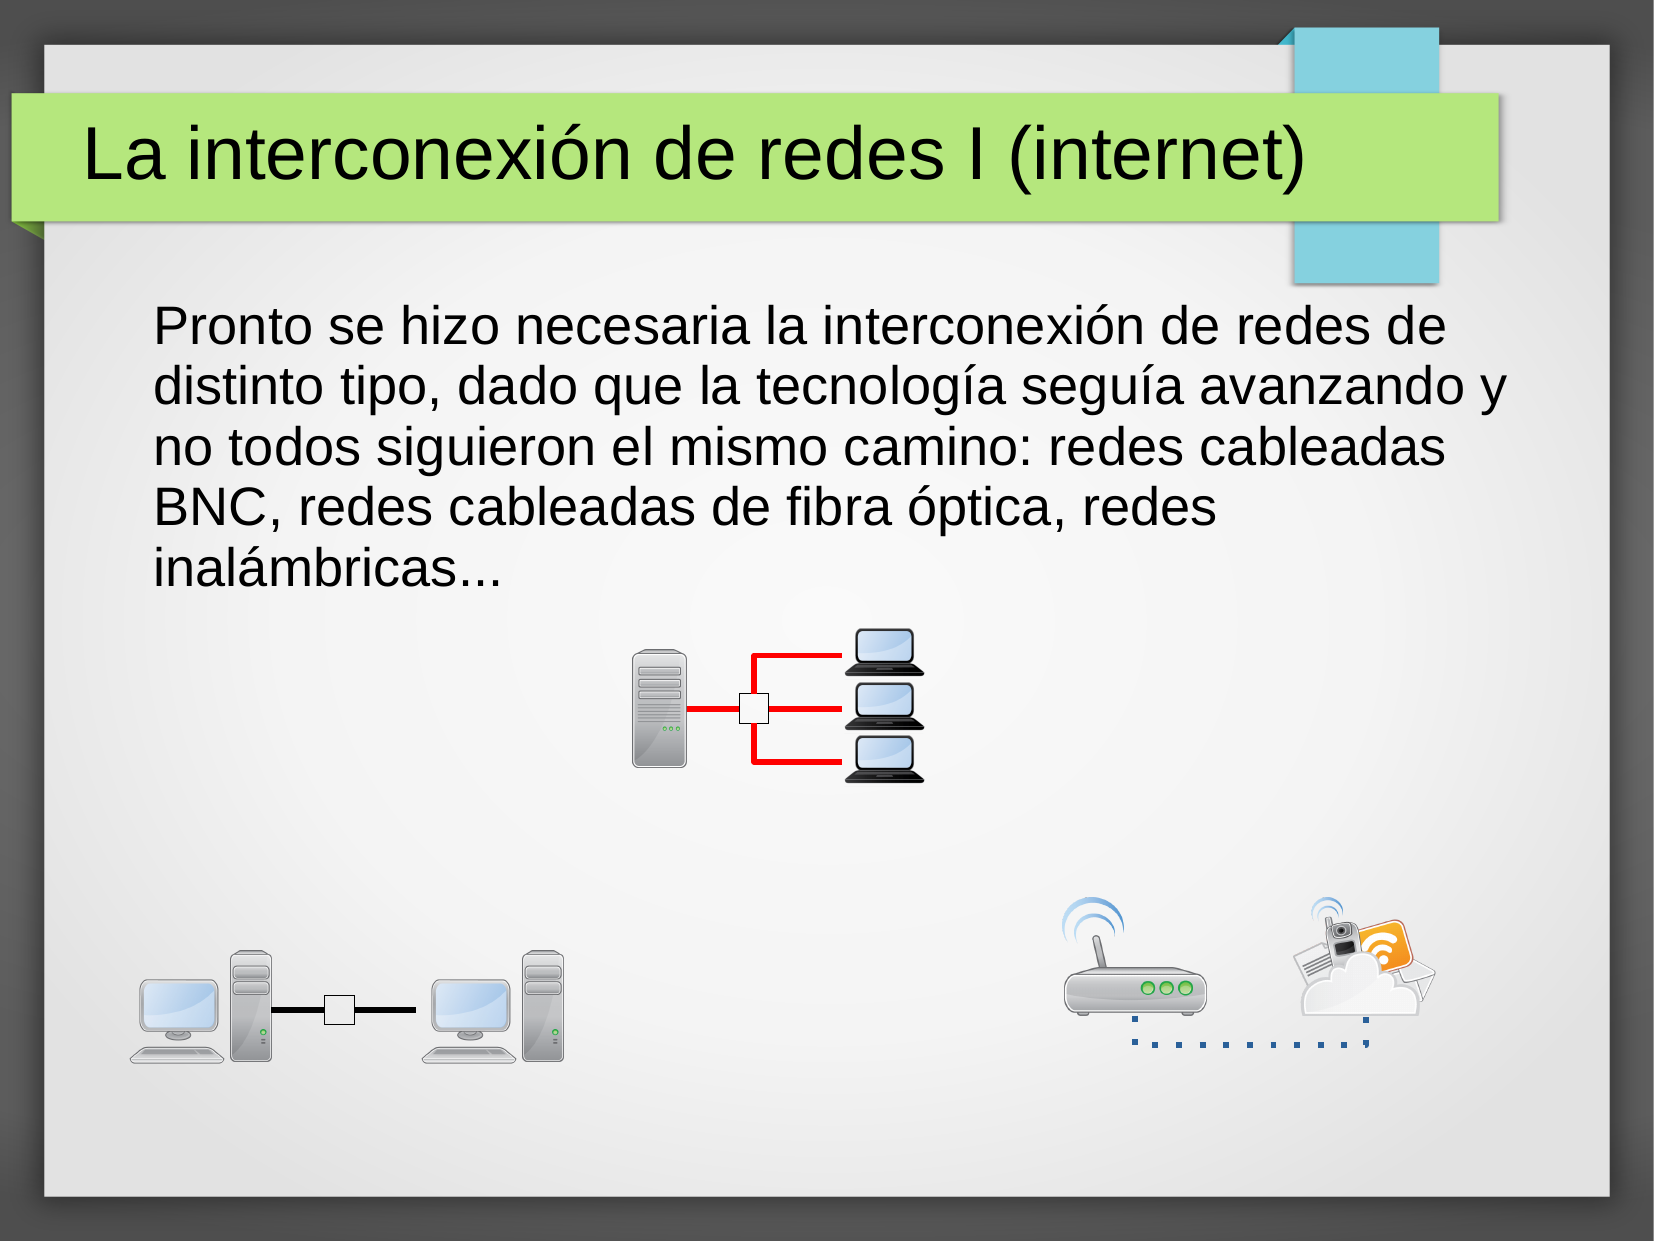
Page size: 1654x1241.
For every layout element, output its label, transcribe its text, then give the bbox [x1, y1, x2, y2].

title La interconexión de redes I (internet) [82, 69, 1501, 238]
picture [0, 0, 1654, 1241]
list Pronto se hizo necesaria la interconexión de redes de distinto tipo, dado que la tecnología seguía avanzando y no todos siguieron el mismo camino: redes cableadas BNC, redes cableadas de fibra óptica, redes inalámbricas... [82, 295, 1571, 674]
